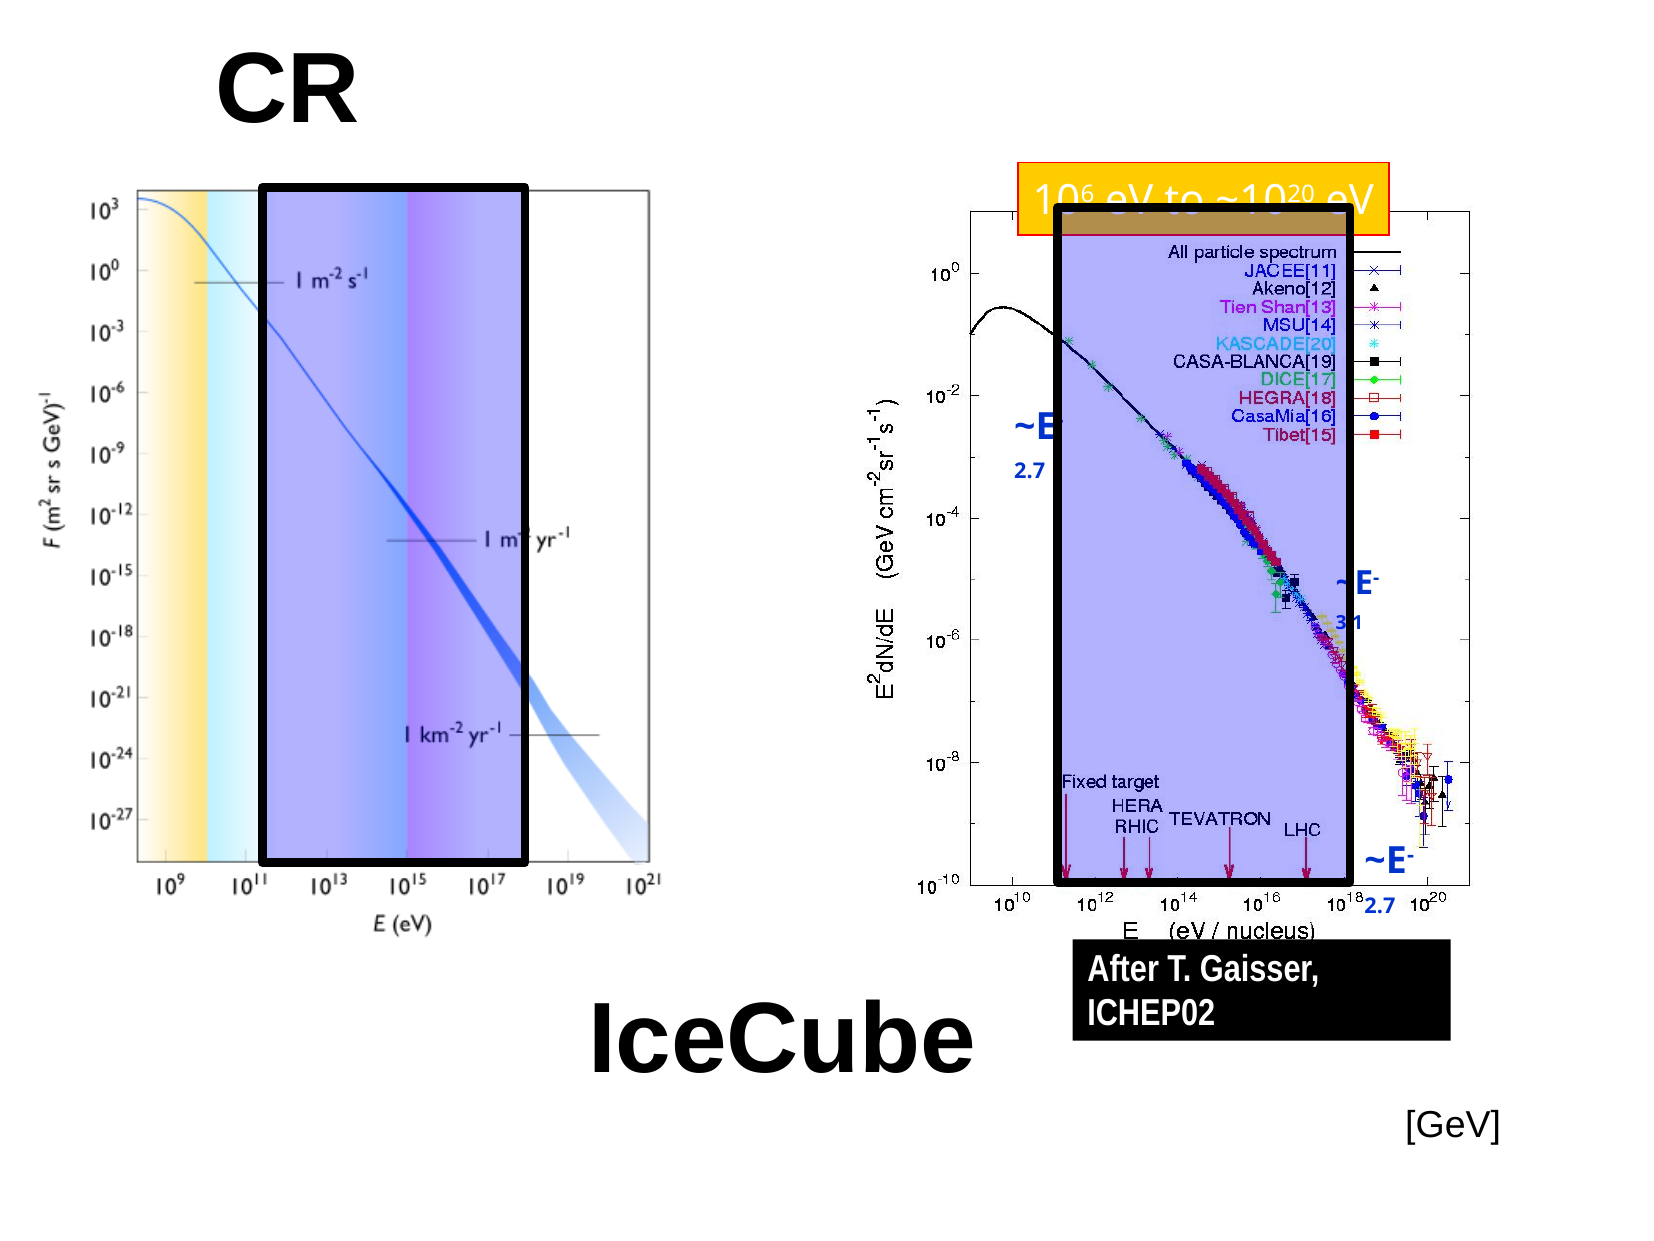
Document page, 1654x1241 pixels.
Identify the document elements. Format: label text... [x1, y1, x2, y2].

text_box ~E-3.1 [1351, 551, 1405, 657]
text_box [262, 187, 526, 863]
text_box 106 eV to ~1020 eV [1017, 162, 1390, 235]
picture [37, 187, 663, 938]
text_box [825, 189, 1501, 940]
text_box ~E-2.7 [999, 391, 1057, 509]
text_box IceCube [573, 975, 992, 1141]
text_box After T. Gaisser, ICHEP02 [1072, 939, 1451, 1041]
text_box [GeV] [1390, 1096, 1517, 1167]
text_box ~E-2.7 [1349, 825, 1444, 939]
text_box CR [200, 24, 376, 190]
